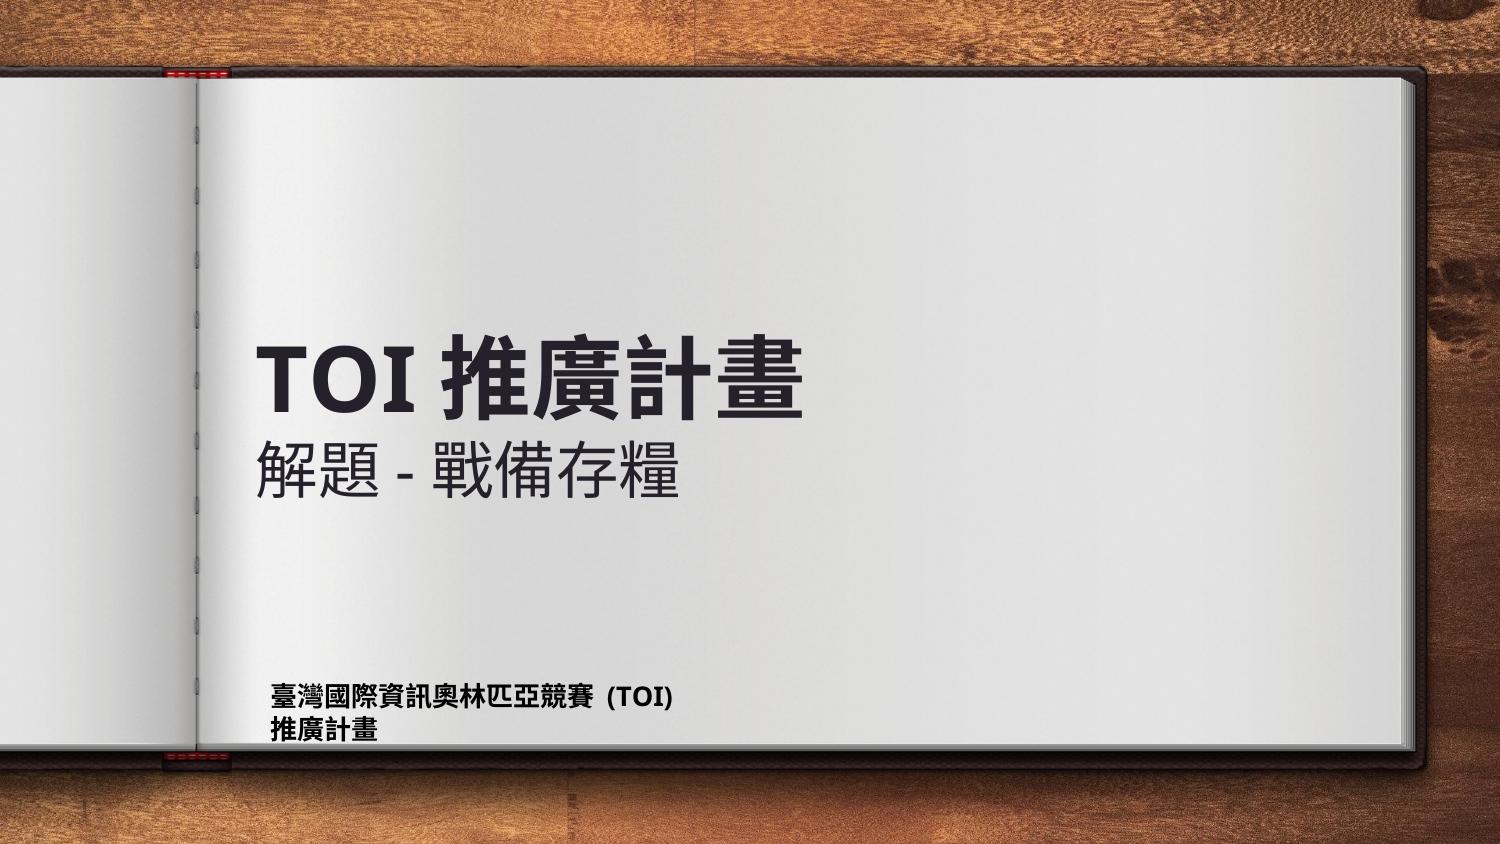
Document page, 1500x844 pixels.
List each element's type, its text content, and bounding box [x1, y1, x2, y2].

text_box TOI推廣計畫 解題-戰備存糧 [240, 262, 894, 565]
